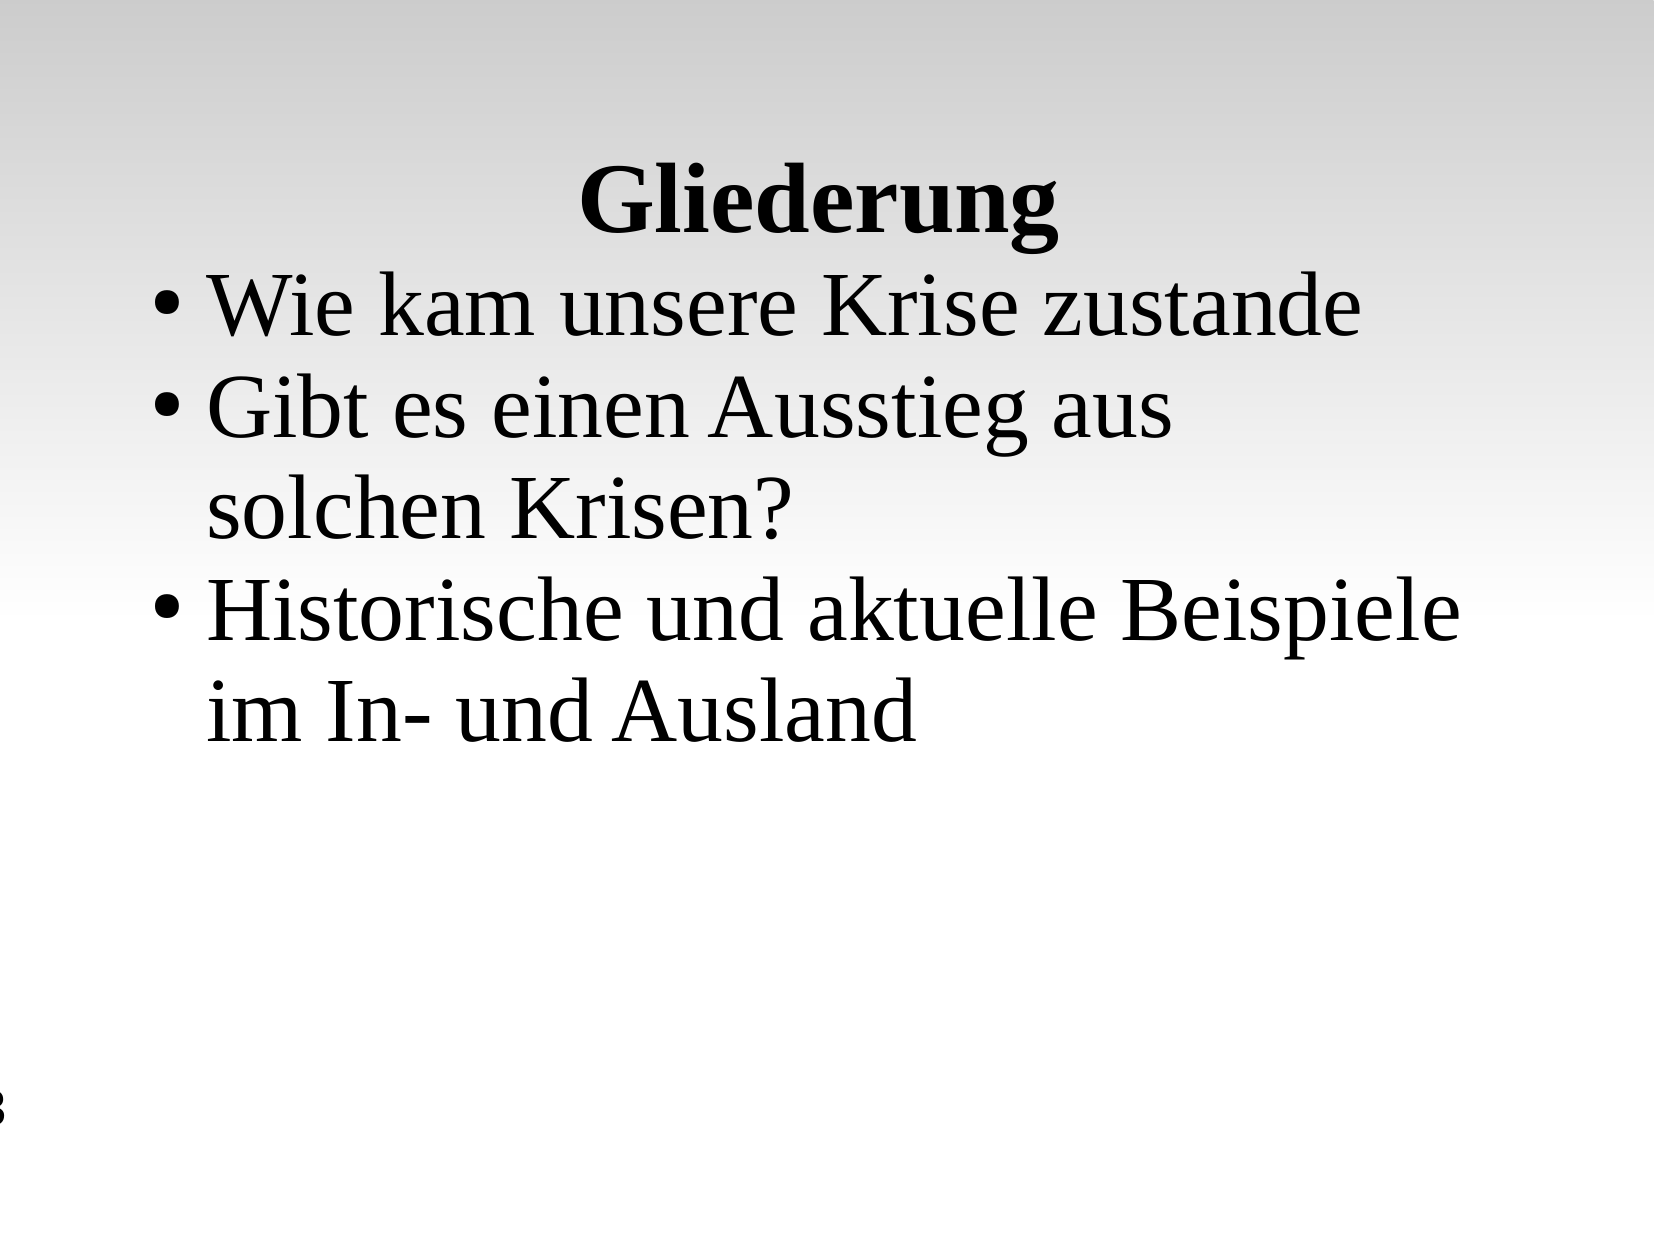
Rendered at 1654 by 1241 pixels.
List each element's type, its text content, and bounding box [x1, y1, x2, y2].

text_box Gliederung Wie kam unsere Krise zustande Gibt es einen Ausstieg aus solchen Krisen? Historische und aktuelle Beispiele im In- und Ausland [135, 135, 1546, 837]
text_box <Nummer> [0, 1072, 244, 1149]
